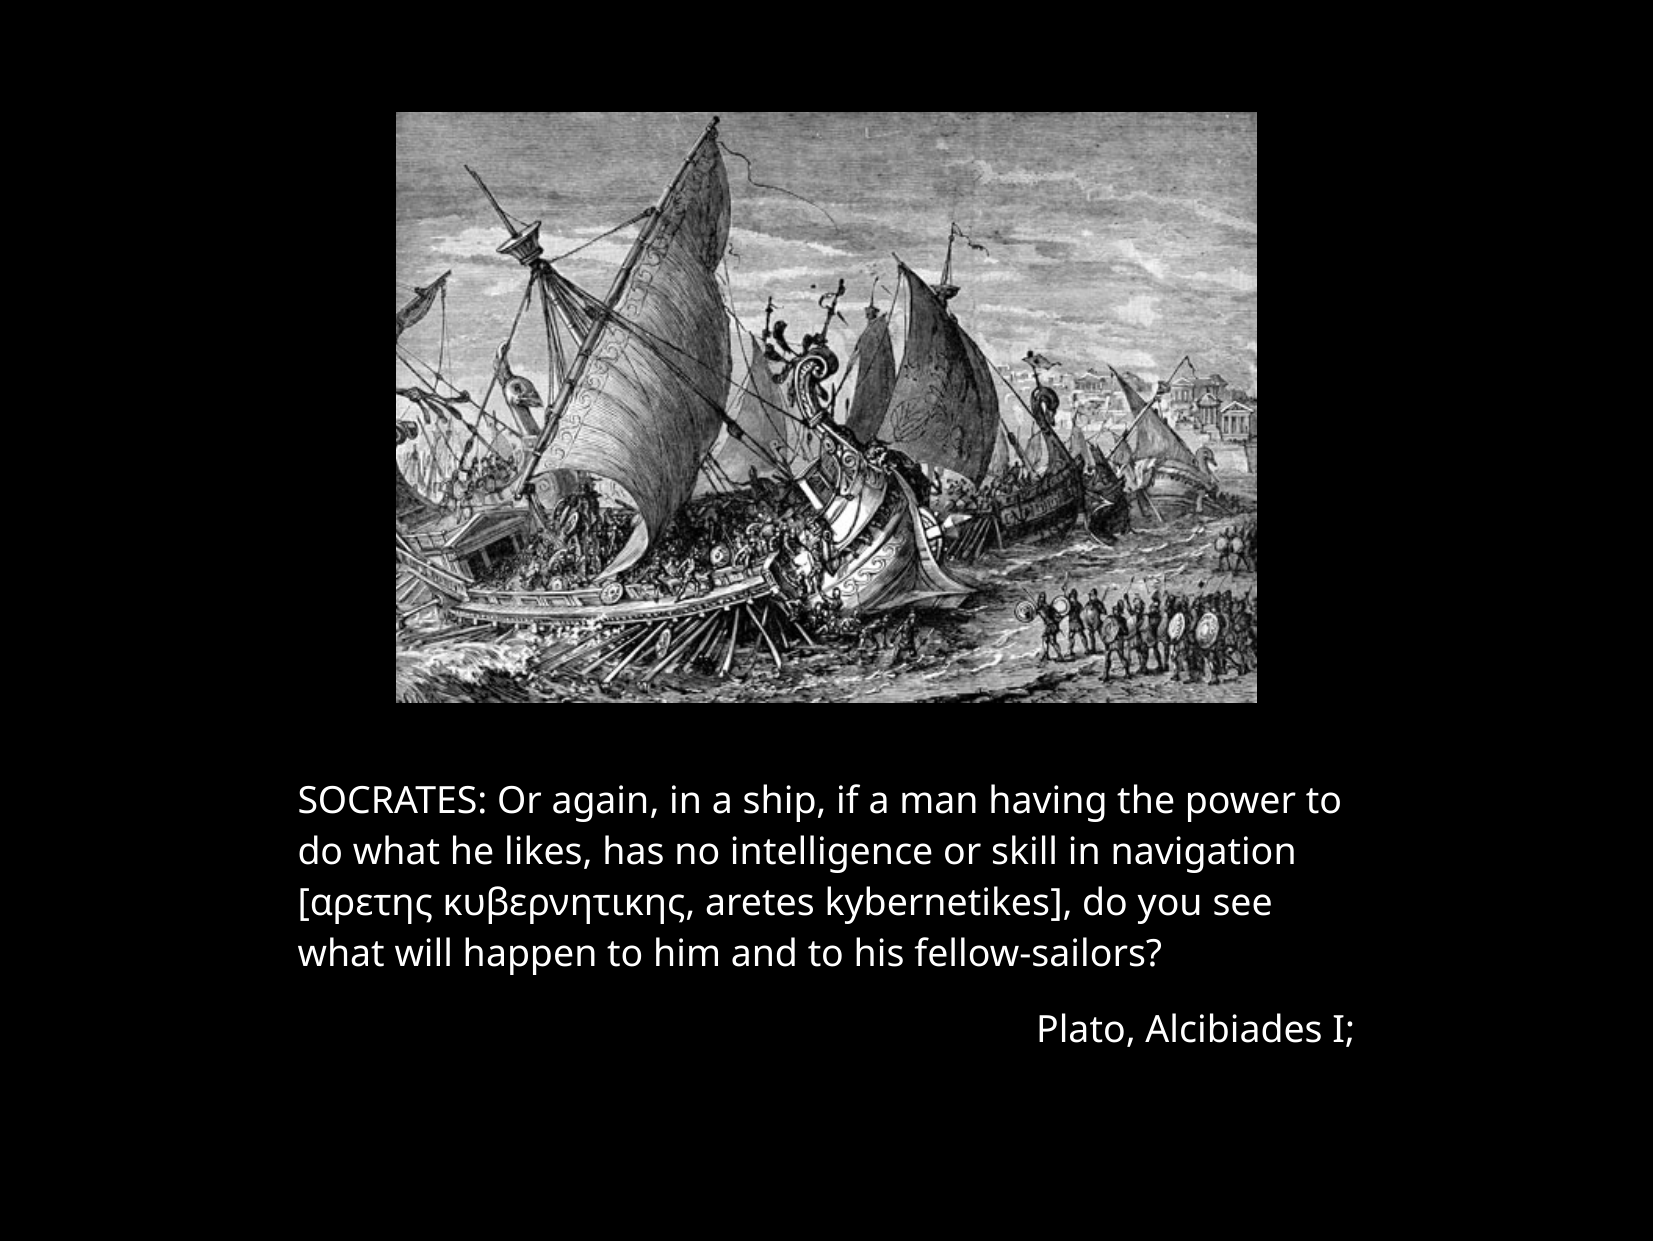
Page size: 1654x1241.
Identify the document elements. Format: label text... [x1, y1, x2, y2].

text_box SOCRATES: Or again, in a ship, if a man having the power to do what he likes, has no intelligence or skill in navigation [αρετης κυβερνητικης, aretes kybernetikes], do you see what will happen to him and to his fellow-sailors? Plato, Alcibiades I; [282, 766, 1371, 1201]
picture [396, 112, 1257, 704]
